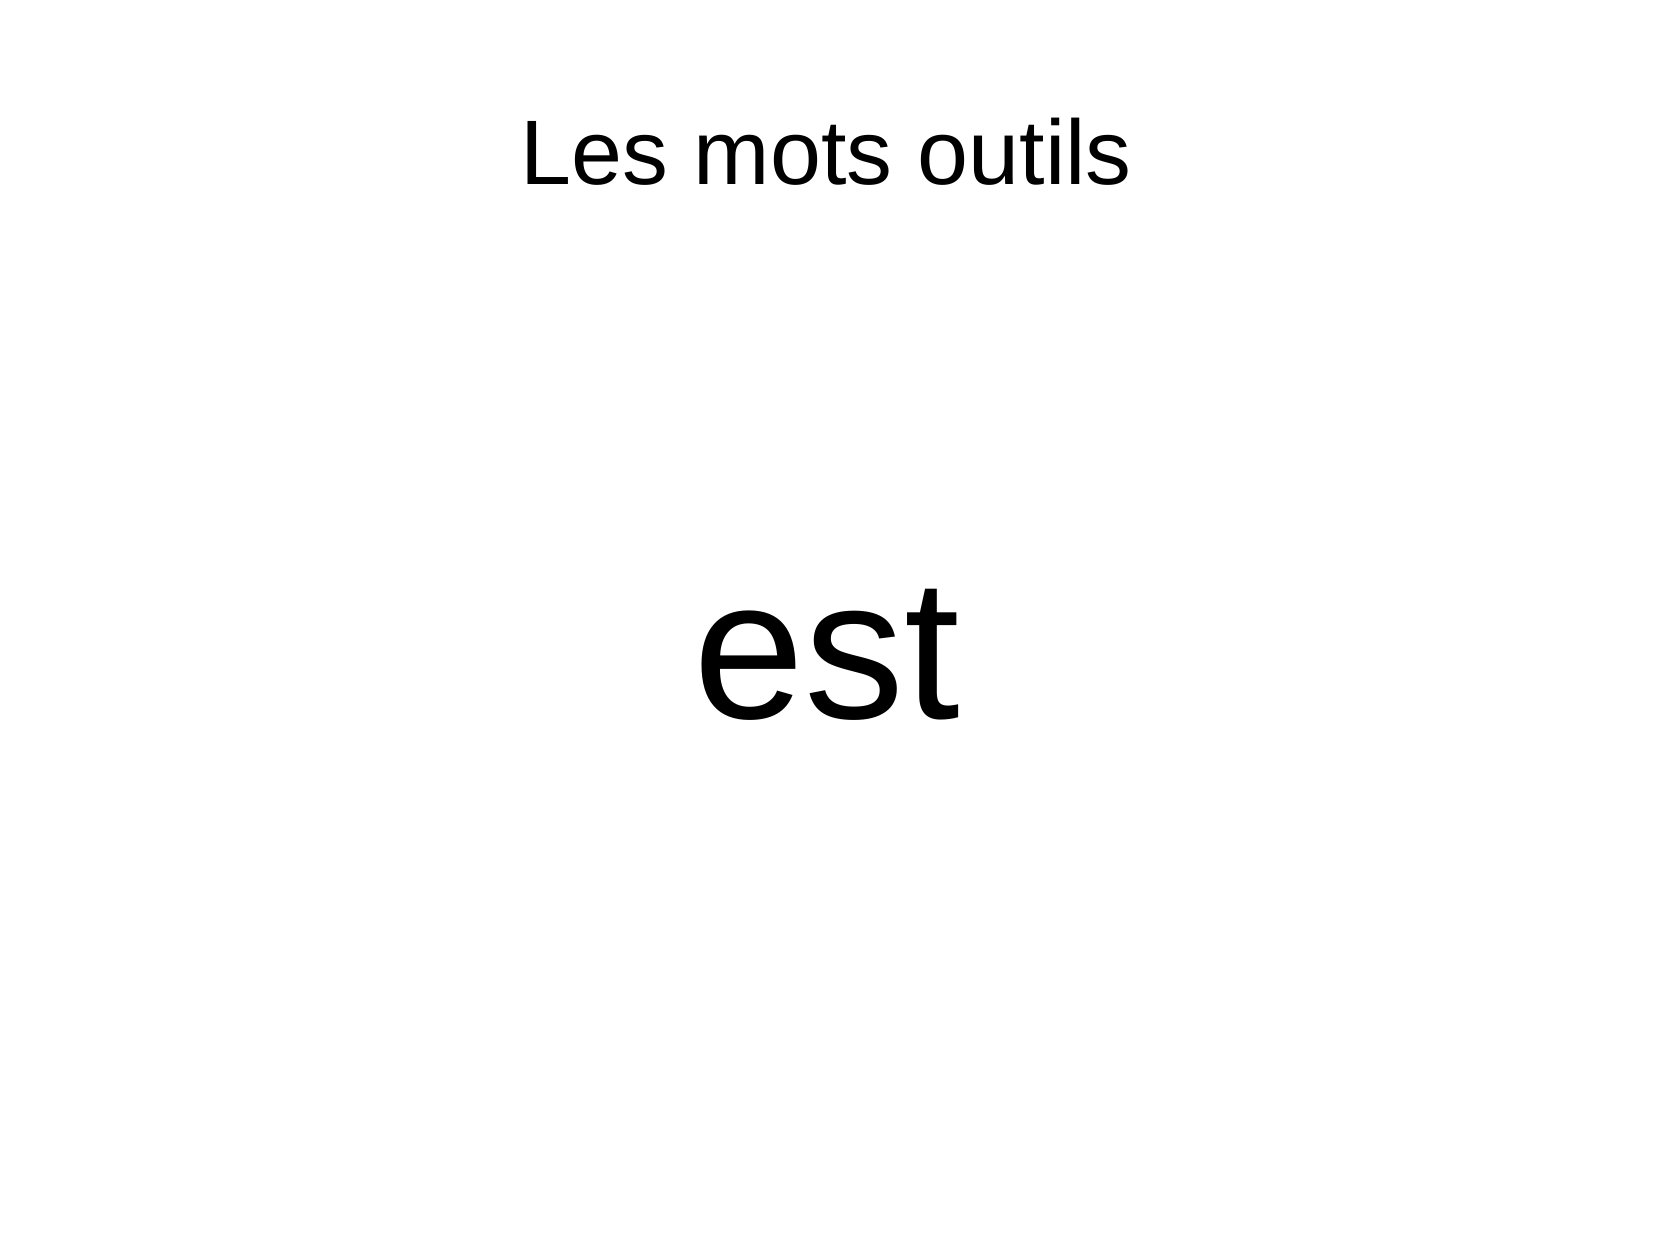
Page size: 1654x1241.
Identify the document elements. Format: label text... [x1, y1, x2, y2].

title Les mots outils [82, 49, 1571, 257]
subtitle est [82, 290, 1571, 1010]
